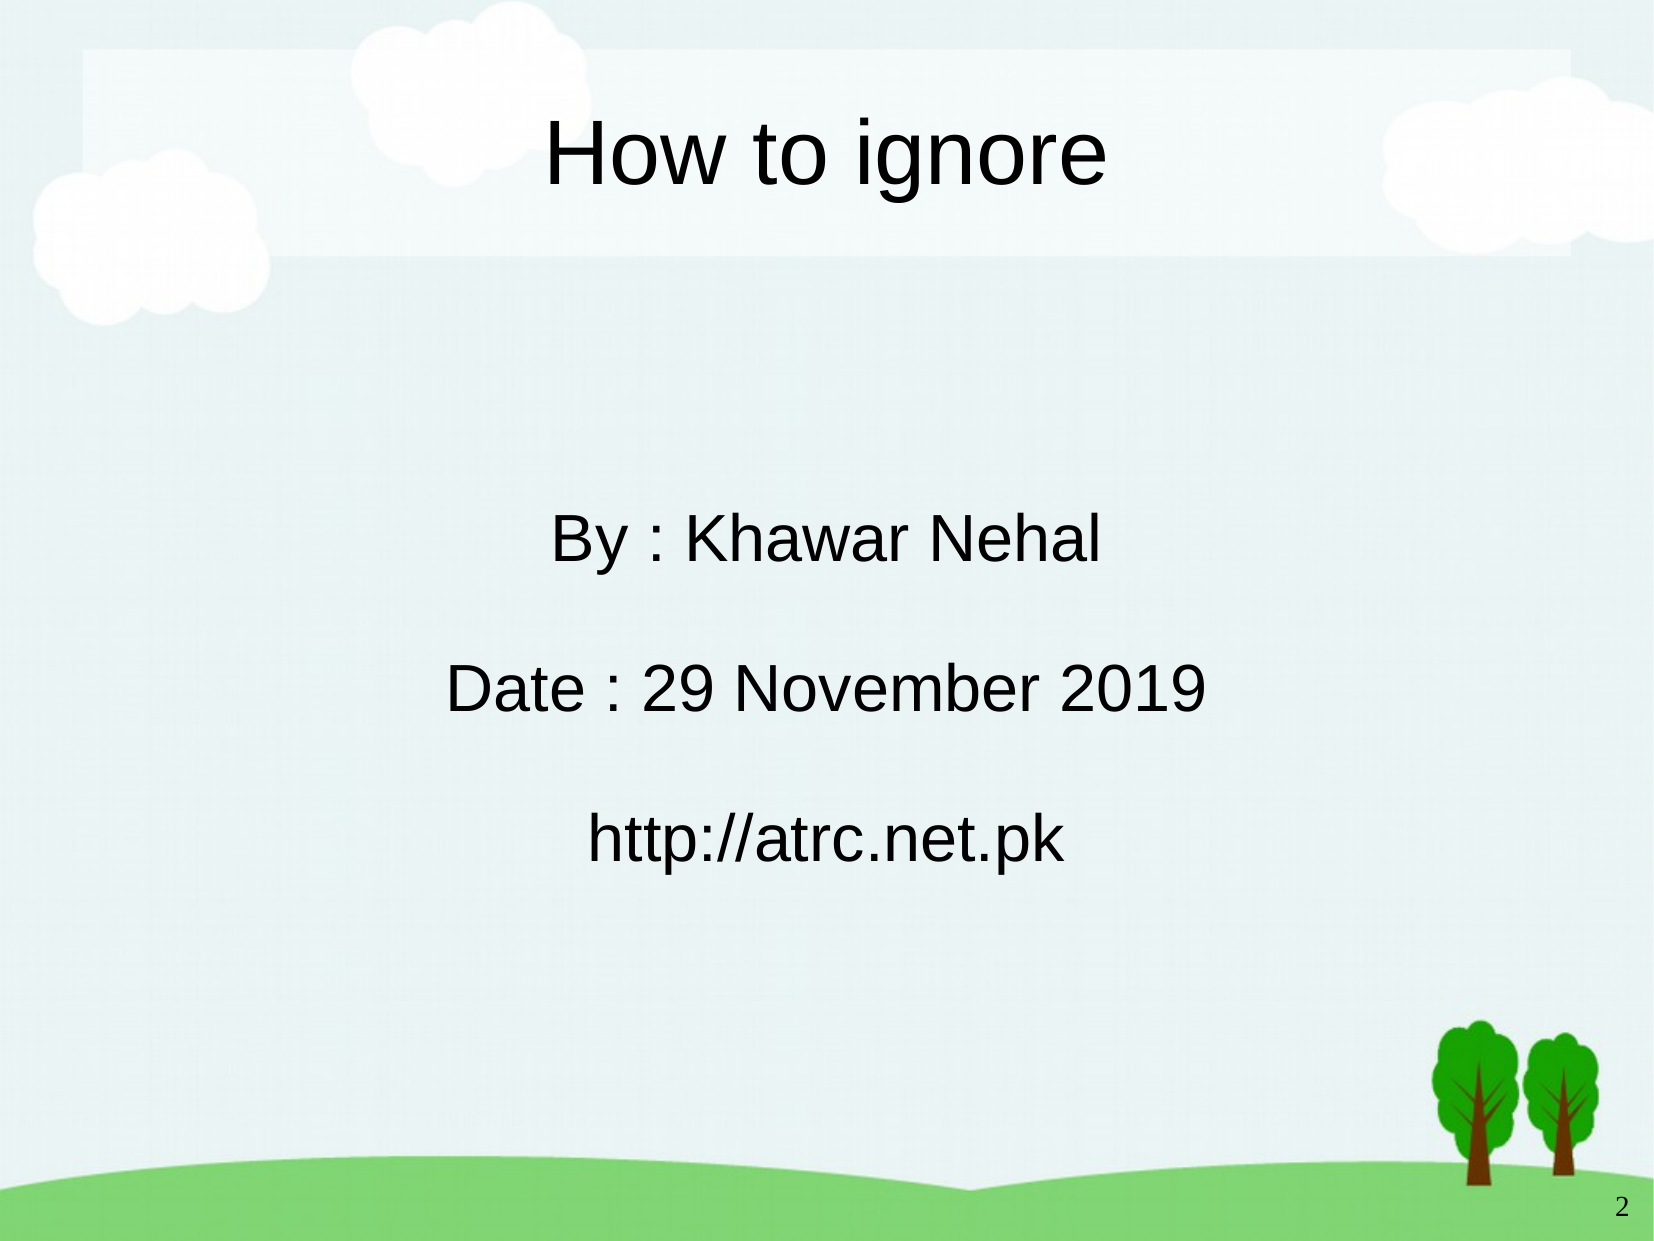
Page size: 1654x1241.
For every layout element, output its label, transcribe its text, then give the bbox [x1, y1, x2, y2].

subtitle By : Khawar Nehal Date : 29 November 2019 http://atrc.net.pk [82, 290, 1571, 1087]
picture [0, 0, 1654, 1241]
title How to ignore [82, 49, 1571, 257]
